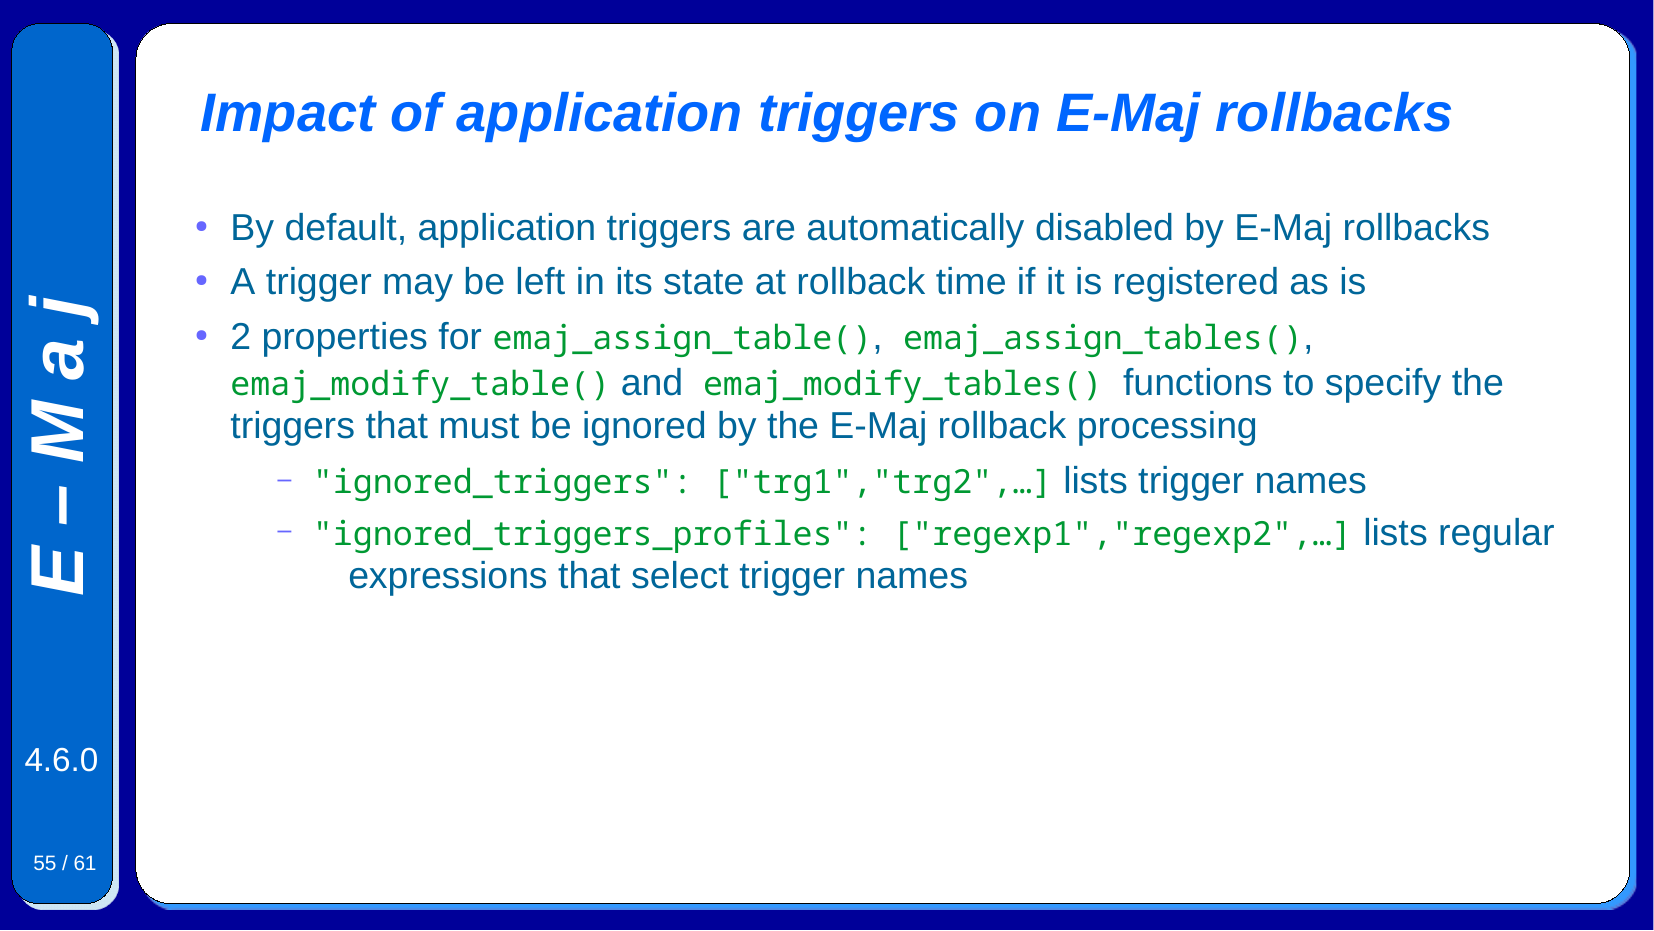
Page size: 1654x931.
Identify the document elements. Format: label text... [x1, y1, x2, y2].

list By default, application triggers are automatically disabled by E-Maj rollbacks A trigger may be left in its state at rollback time if it is registered as is 2 properties for emaj_assign_table(), emaj_assign_tables(), emaj_modify_table() and emaj_modify_tables() functions to specify the triggers that must be ignored by the E-Maj rollback processing "ignored_triggers": ["trg1","trg2",…] lists trigger names "ignored_triggers_profiles": ["regexp1","regexp2",…] lists regular expressions that select trigger names [177, 206, 1587, 827]
title Impact of application triggers on E-Maj rollbacks [200, 34, 1575, 191]
